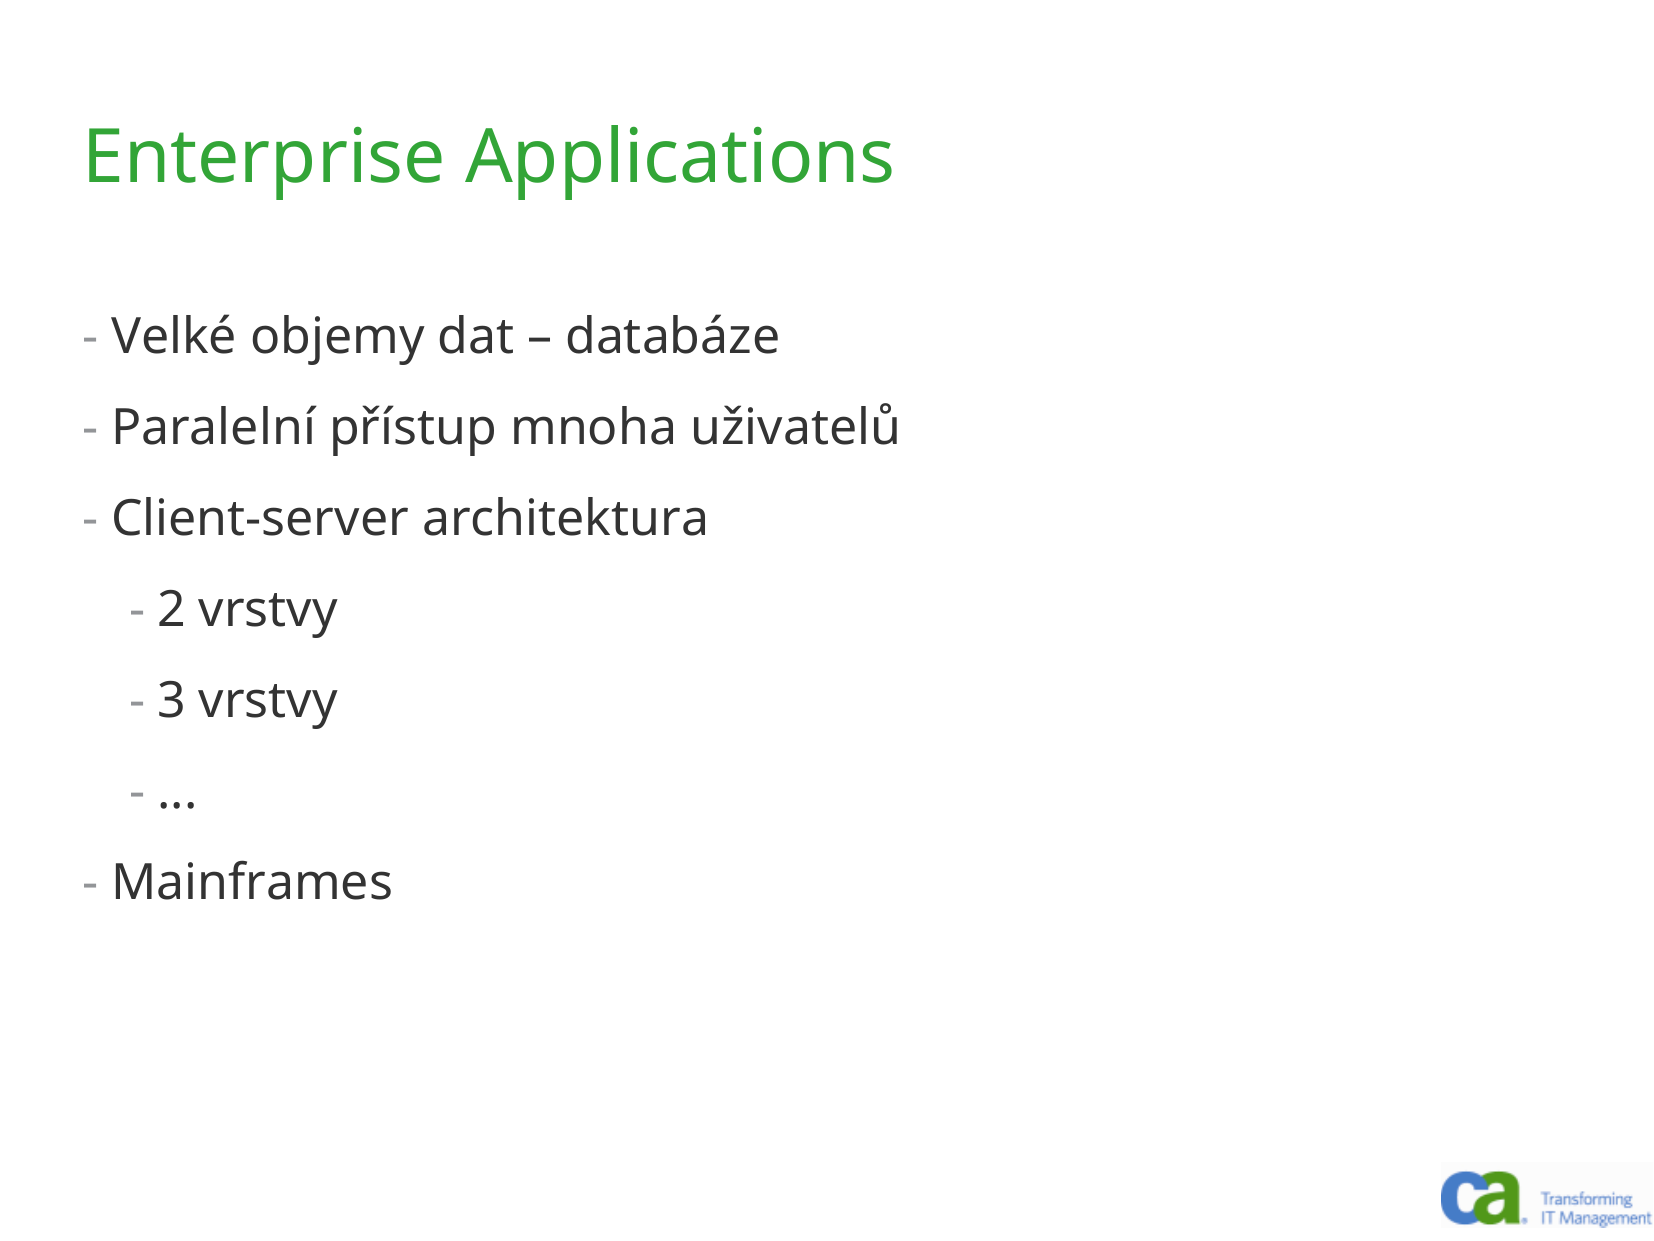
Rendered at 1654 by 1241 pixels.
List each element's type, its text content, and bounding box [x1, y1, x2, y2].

title Enterprise Applications [82, 49, 1571, 257]
picture [1441, 1162, 1654, 1228]
list Velké objemy dat – databáze Paralelní přístup mnoha uživatelů Client-server architektura 2 vrstvy 3 vrstvy ... Mainframes [82, 290, 1571, 1109]
